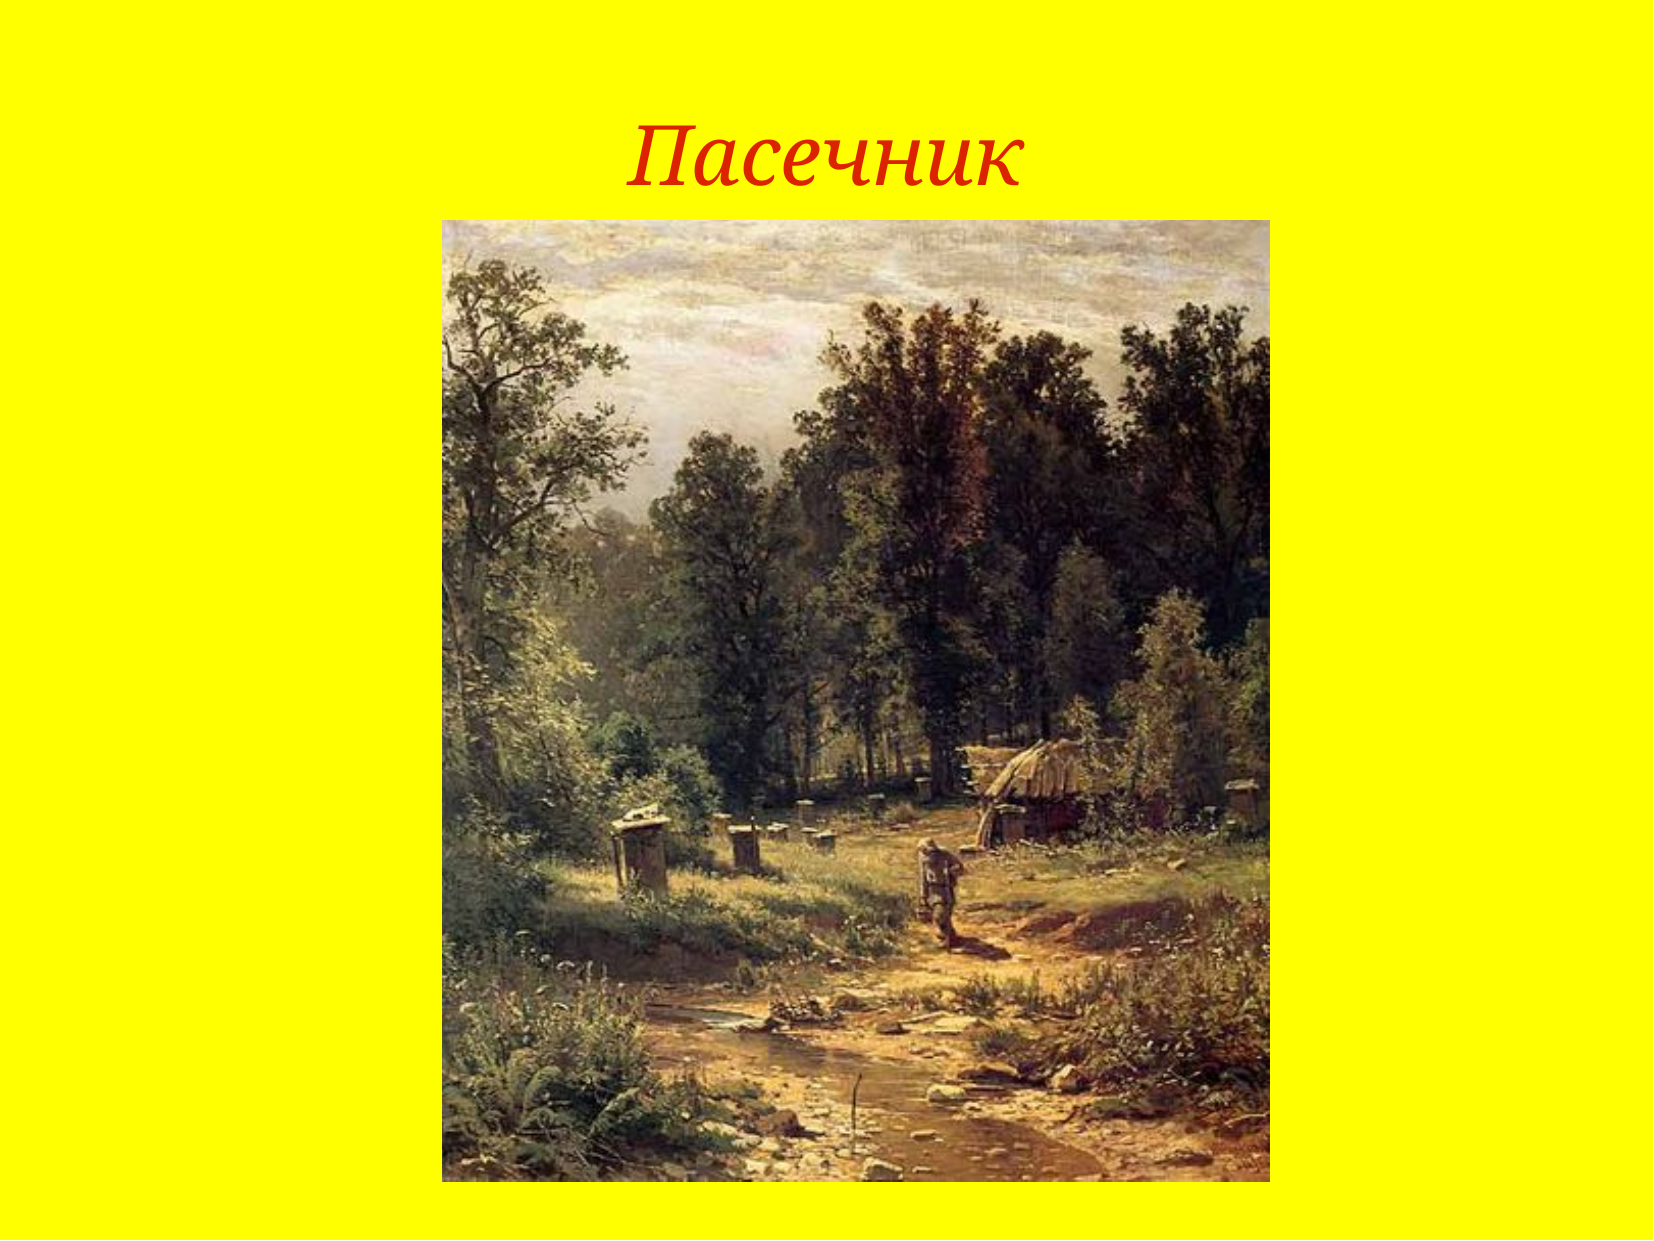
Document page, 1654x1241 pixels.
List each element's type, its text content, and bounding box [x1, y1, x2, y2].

title Пасечник [82, 49, 1571, 257]
picture [442, 257, 1270, 1182]
